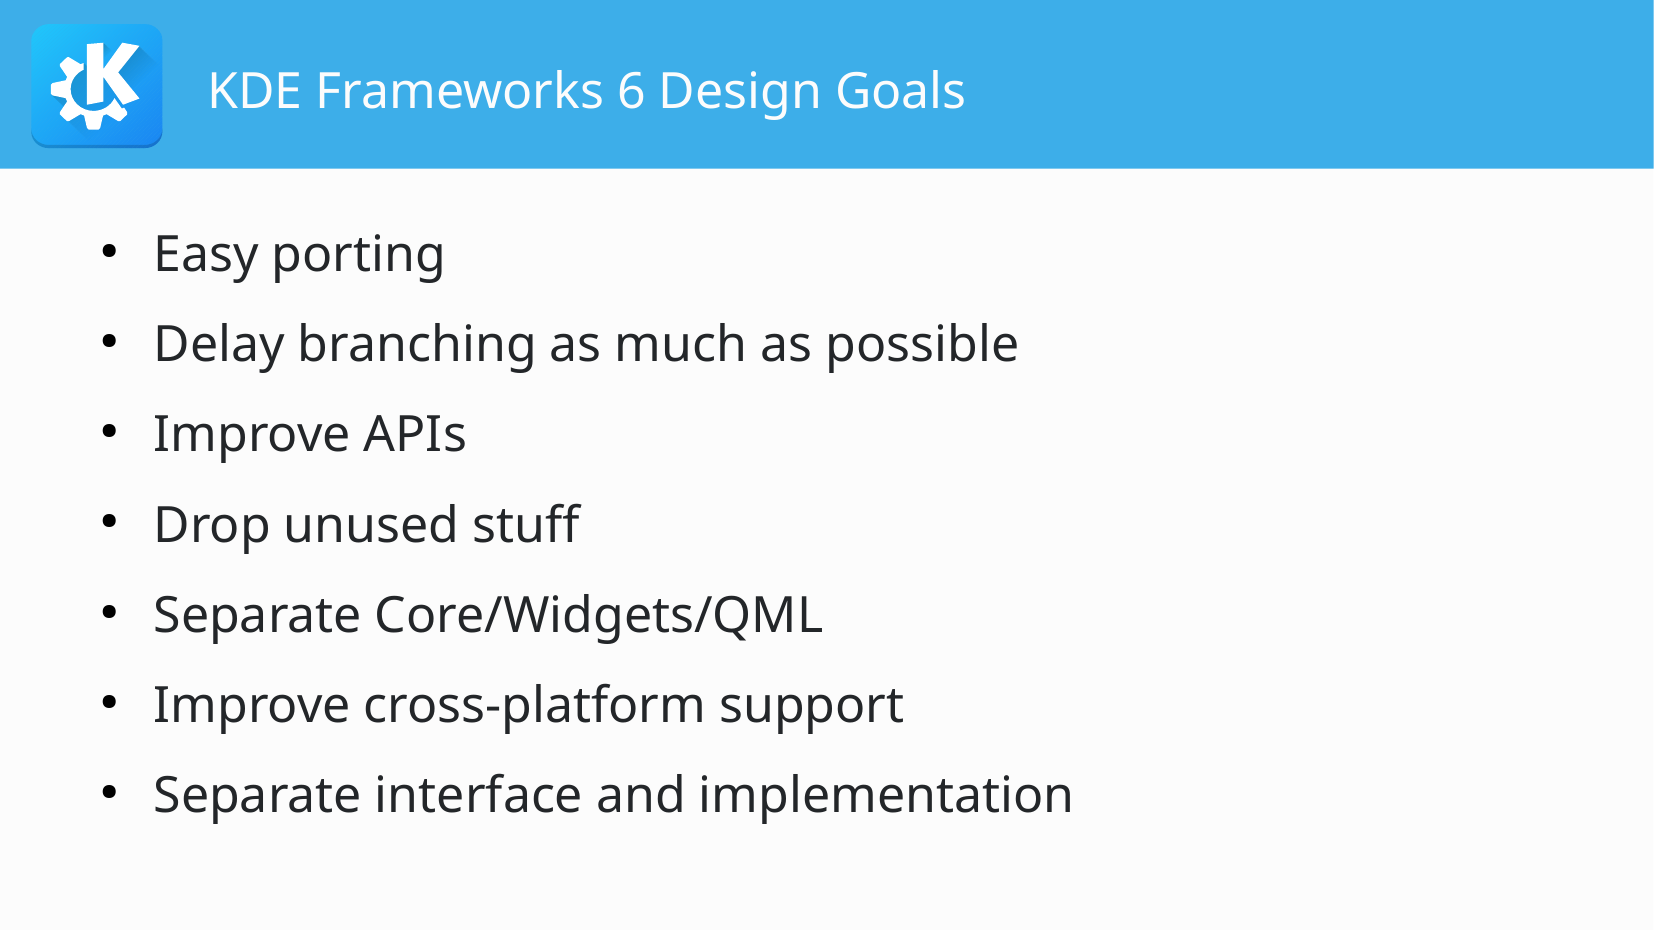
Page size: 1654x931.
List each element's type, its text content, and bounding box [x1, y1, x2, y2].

list Easy porting Delay branching as much as possible Improve APIs Drop unused stuff Separate Core/Widgets/QML Improve cross-platform support Separate interface and implementation [82, 217, 1571, 758]
title KDE Frameworks 6 Design Goals [207, 11, 1558, 167]
